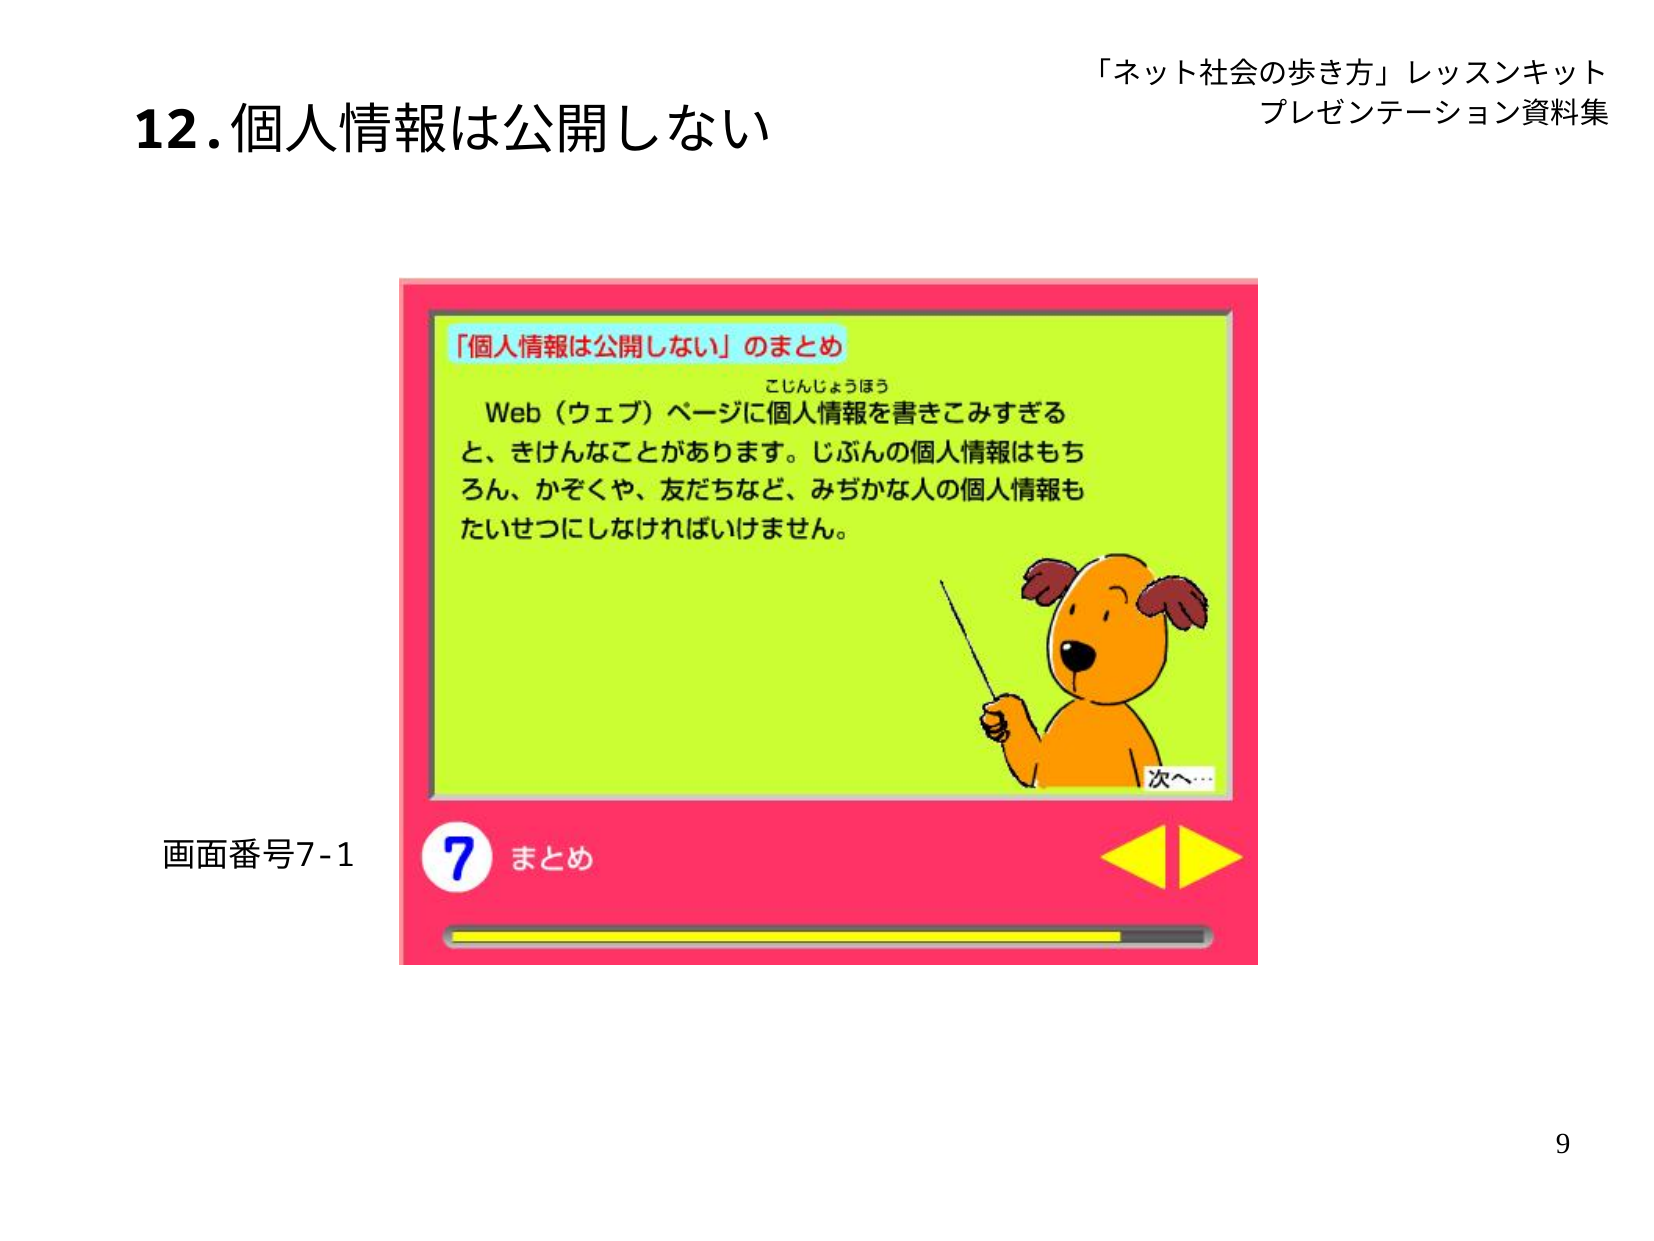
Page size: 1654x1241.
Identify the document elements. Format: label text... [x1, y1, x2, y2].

picture [399, 277, 1258, 965]
text_box 「ネット社会の歩き方」レッスンキット プレゼンテーション資料集 [1062, 44, 1625, 139]
text_box 画面番号7-1 [147, 826, 384, 882]
text_box 12.個人情報は公開しない [118, 88, 1241, 169]
